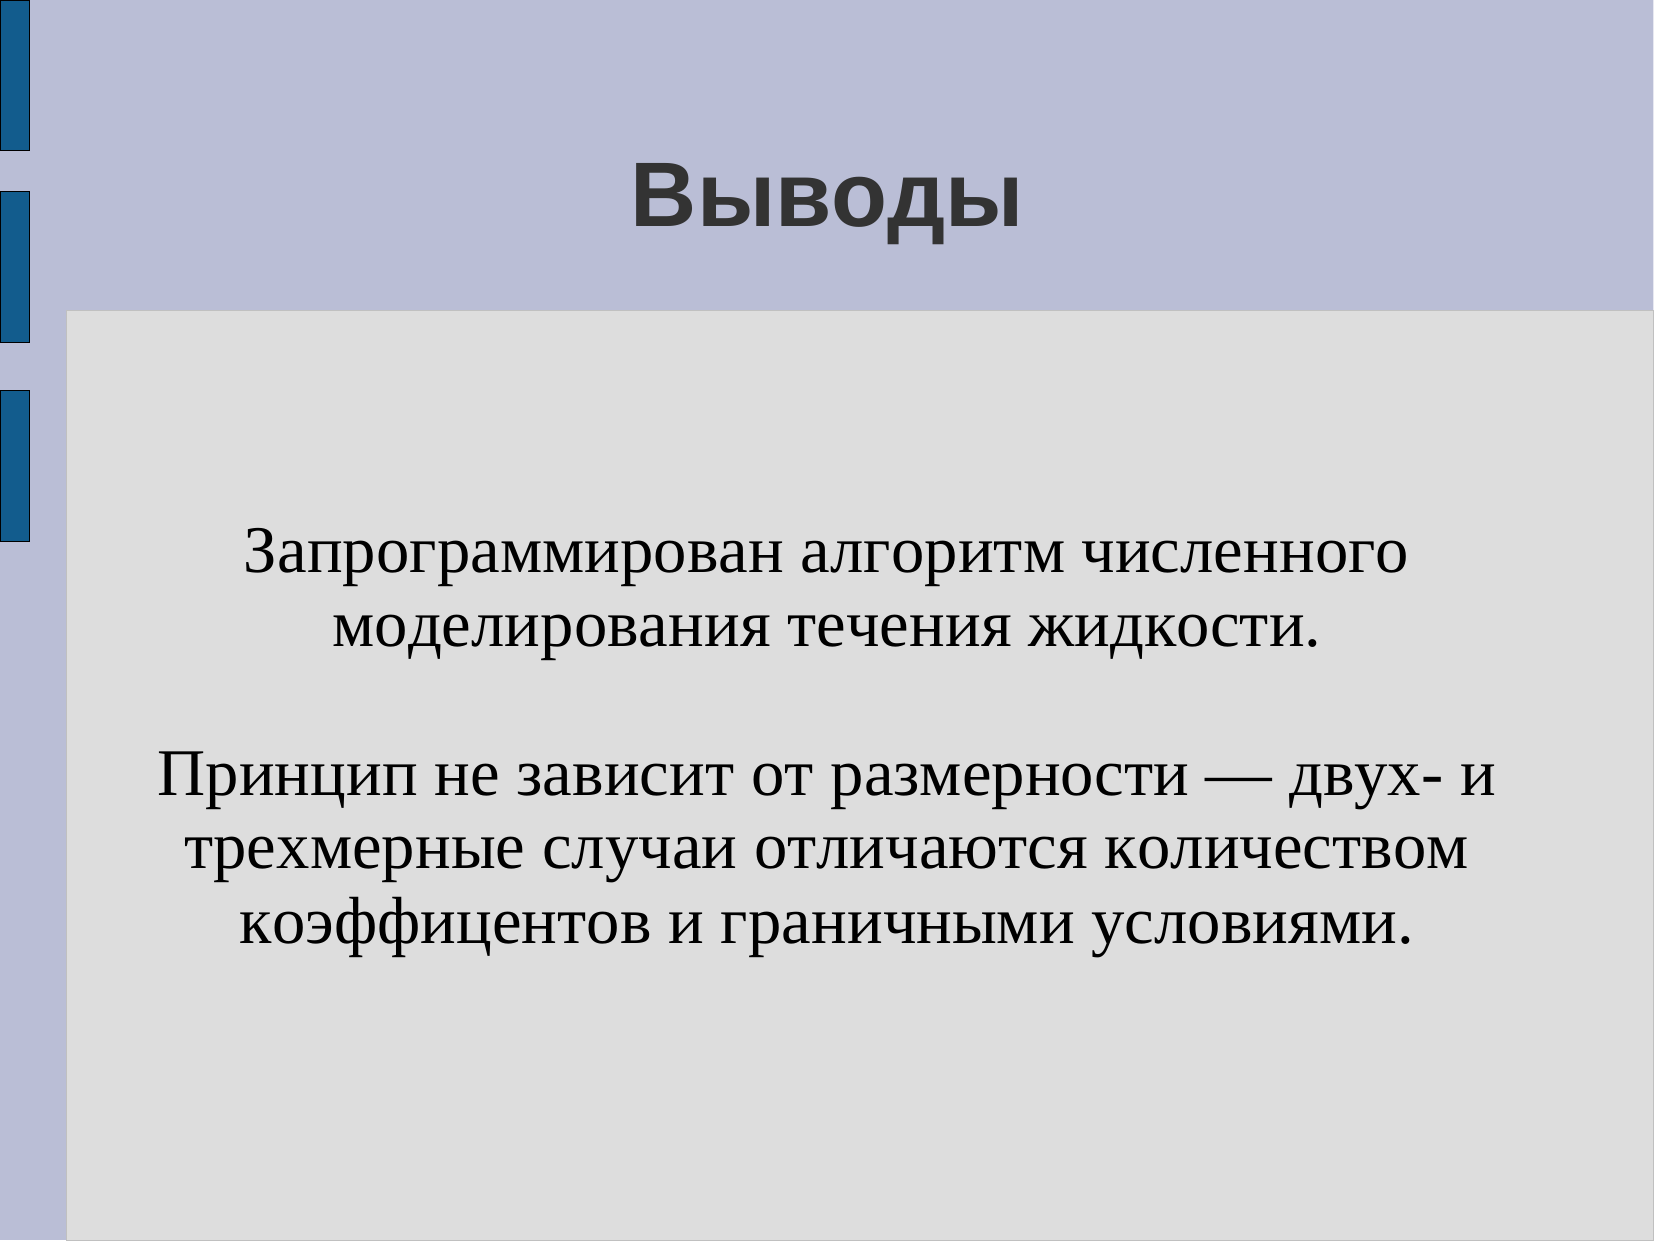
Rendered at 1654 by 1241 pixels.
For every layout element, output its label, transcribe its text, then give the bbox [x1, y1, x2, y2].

title Выводы [121, 98, 1534, 291]
subtitle Запрограммирован алгоритм численного моделирования течения жидкости. Принцип не зависит от размерности — двух- и трехмерные случаи отличаются количеством коэффицентов и граничными условиями. [121, 352, 1534, 1119]
